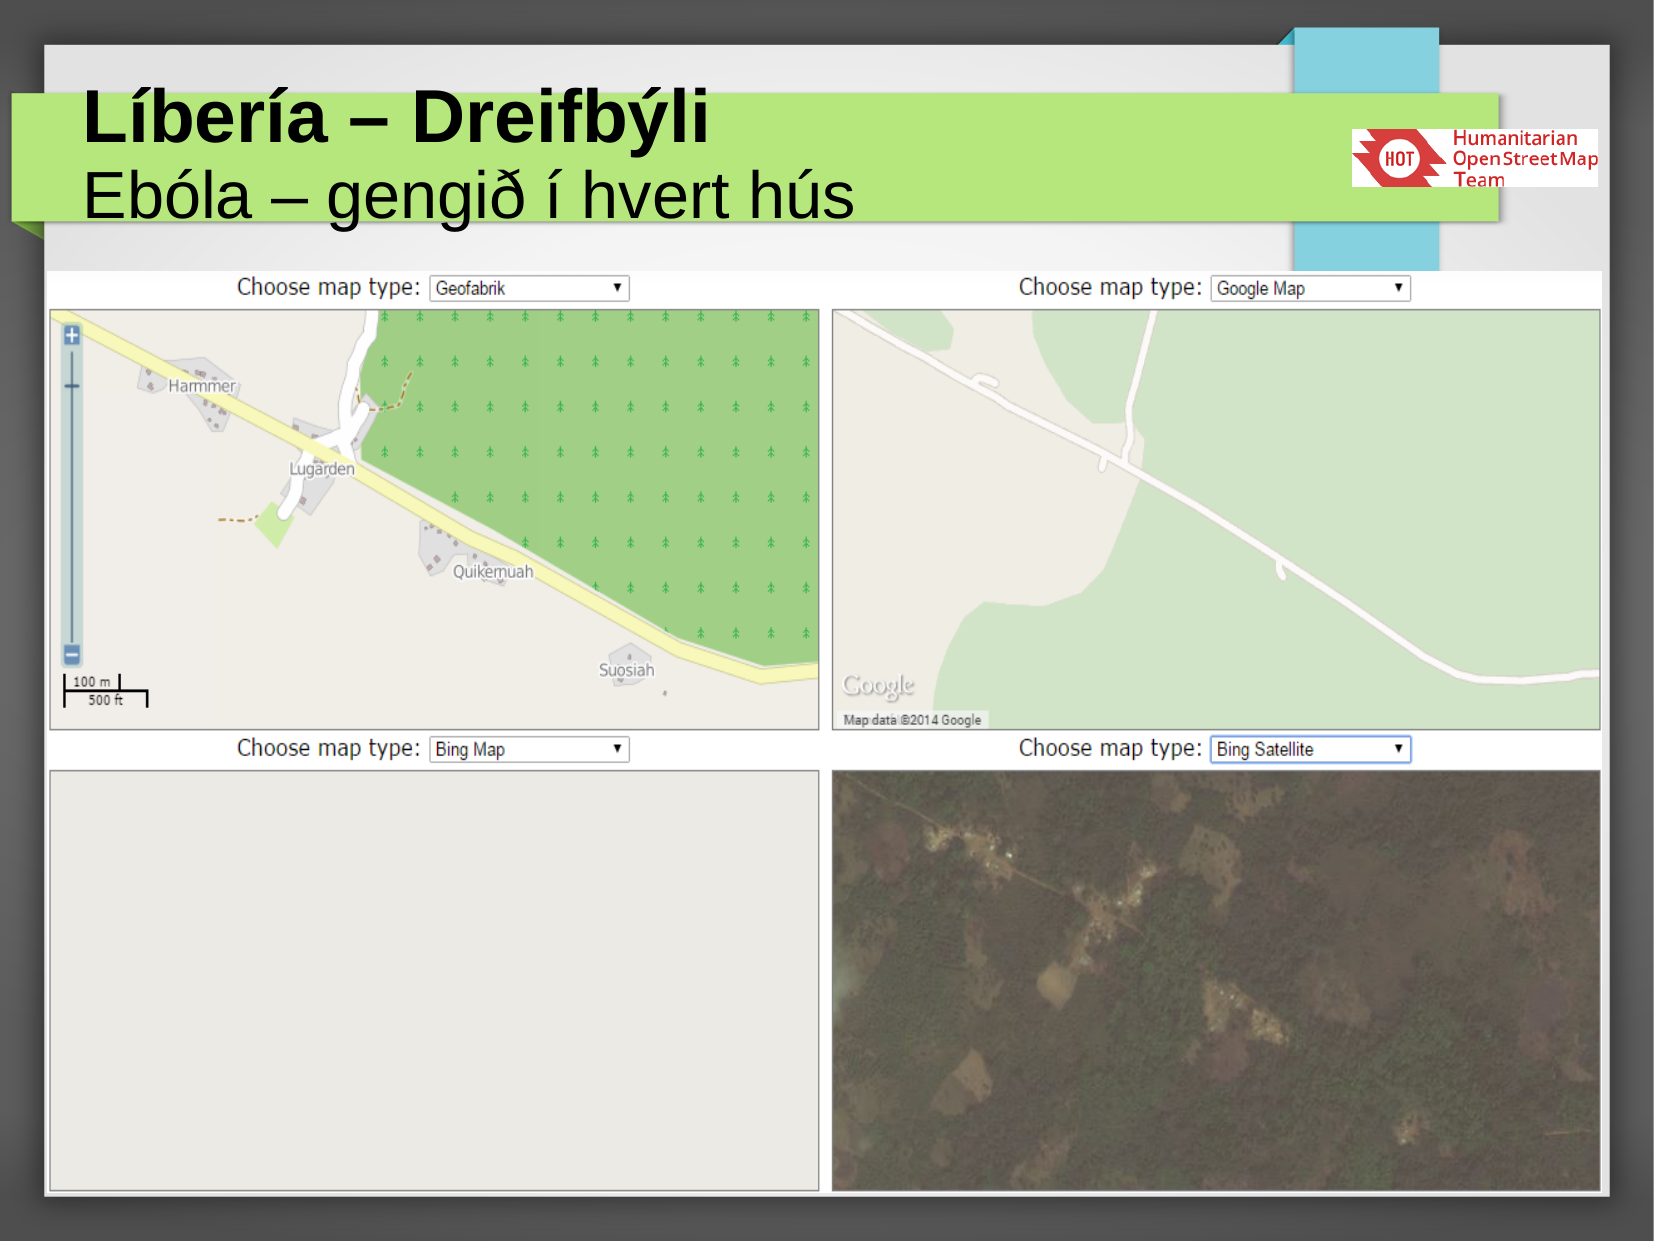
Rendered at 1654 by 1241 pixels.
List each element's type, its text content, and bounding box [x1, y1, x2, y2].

picture [0, 0, 1654, 1241]
title Líbería – Dreifbýli Ebóla – gengið í hvert hús [82, 74, 1264, 233]
